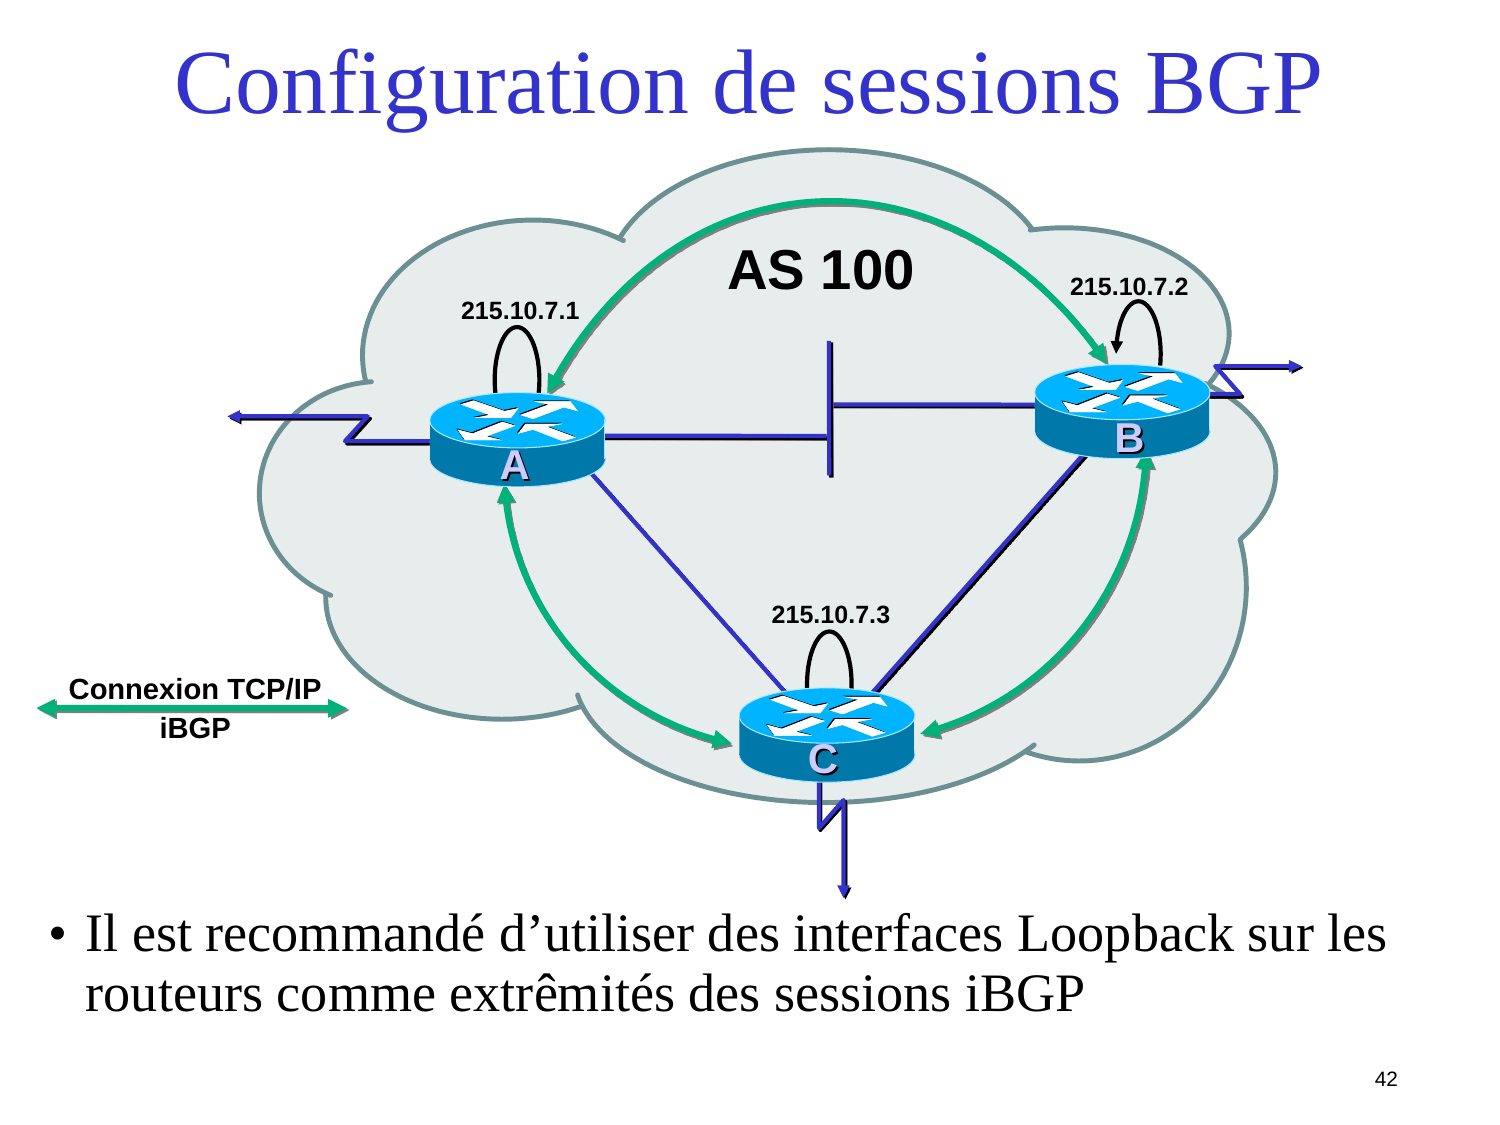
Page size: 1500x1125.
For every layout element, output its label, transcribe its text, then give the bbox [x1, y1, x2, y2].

picture [254, 144, 1281, 808]
text_box AS 100 [677, 238, 965, 302]
picture [463, 401, 516, 417]
text_box Connexion TCP/IP iBGP [53, 658, 337, 705]
text_box 215.10.7.2 [1055, 264, 1204, 309]
picture [769, 718, 821, 735]
text_box 215.10.7.3 [756, 593, 906, 637]
picture [460, 422, 512, 440]
picture [772, 696, 826, 713]
text_box B [1114, 415, 1145, 462]
text_box A [513, 459, 518, 467]
text_box C [807, 735, 839, 783]
text_box 215.10.7.1 [446, 288, 595, 333]
text_box Il est recommandé d’utiliser des interfaces Loopback sur les routeurs comme extrêmités des sessions iBGP [34, 896, 1403, 1031]
text_box A [499, 441, 530, 489]
picture [520, 424, 573, 440]
picture [832, 697, 885, 713]
picture [522, 402, 575, 418]
text_box Connexion TCP/IP iBGP [53, 714, 337, 753]
title Configuration de sessions BGP [112, 20, 1388, 145]
picture [829, 719, 883, 736]
